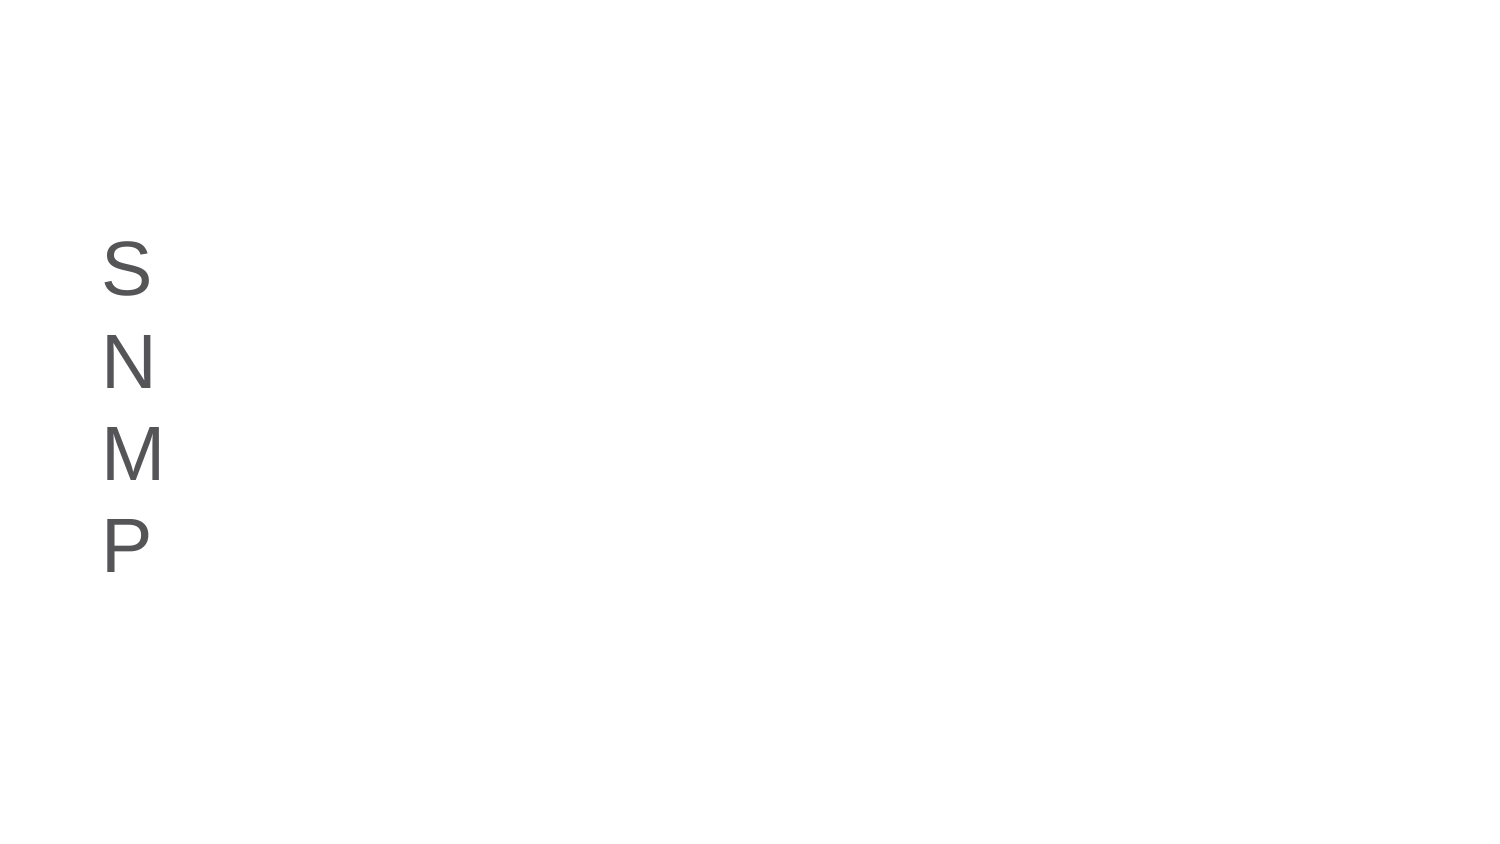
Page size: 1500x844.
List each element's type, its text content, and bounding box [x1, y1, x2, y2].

list S N M P [86, 143, 1442, 664]
